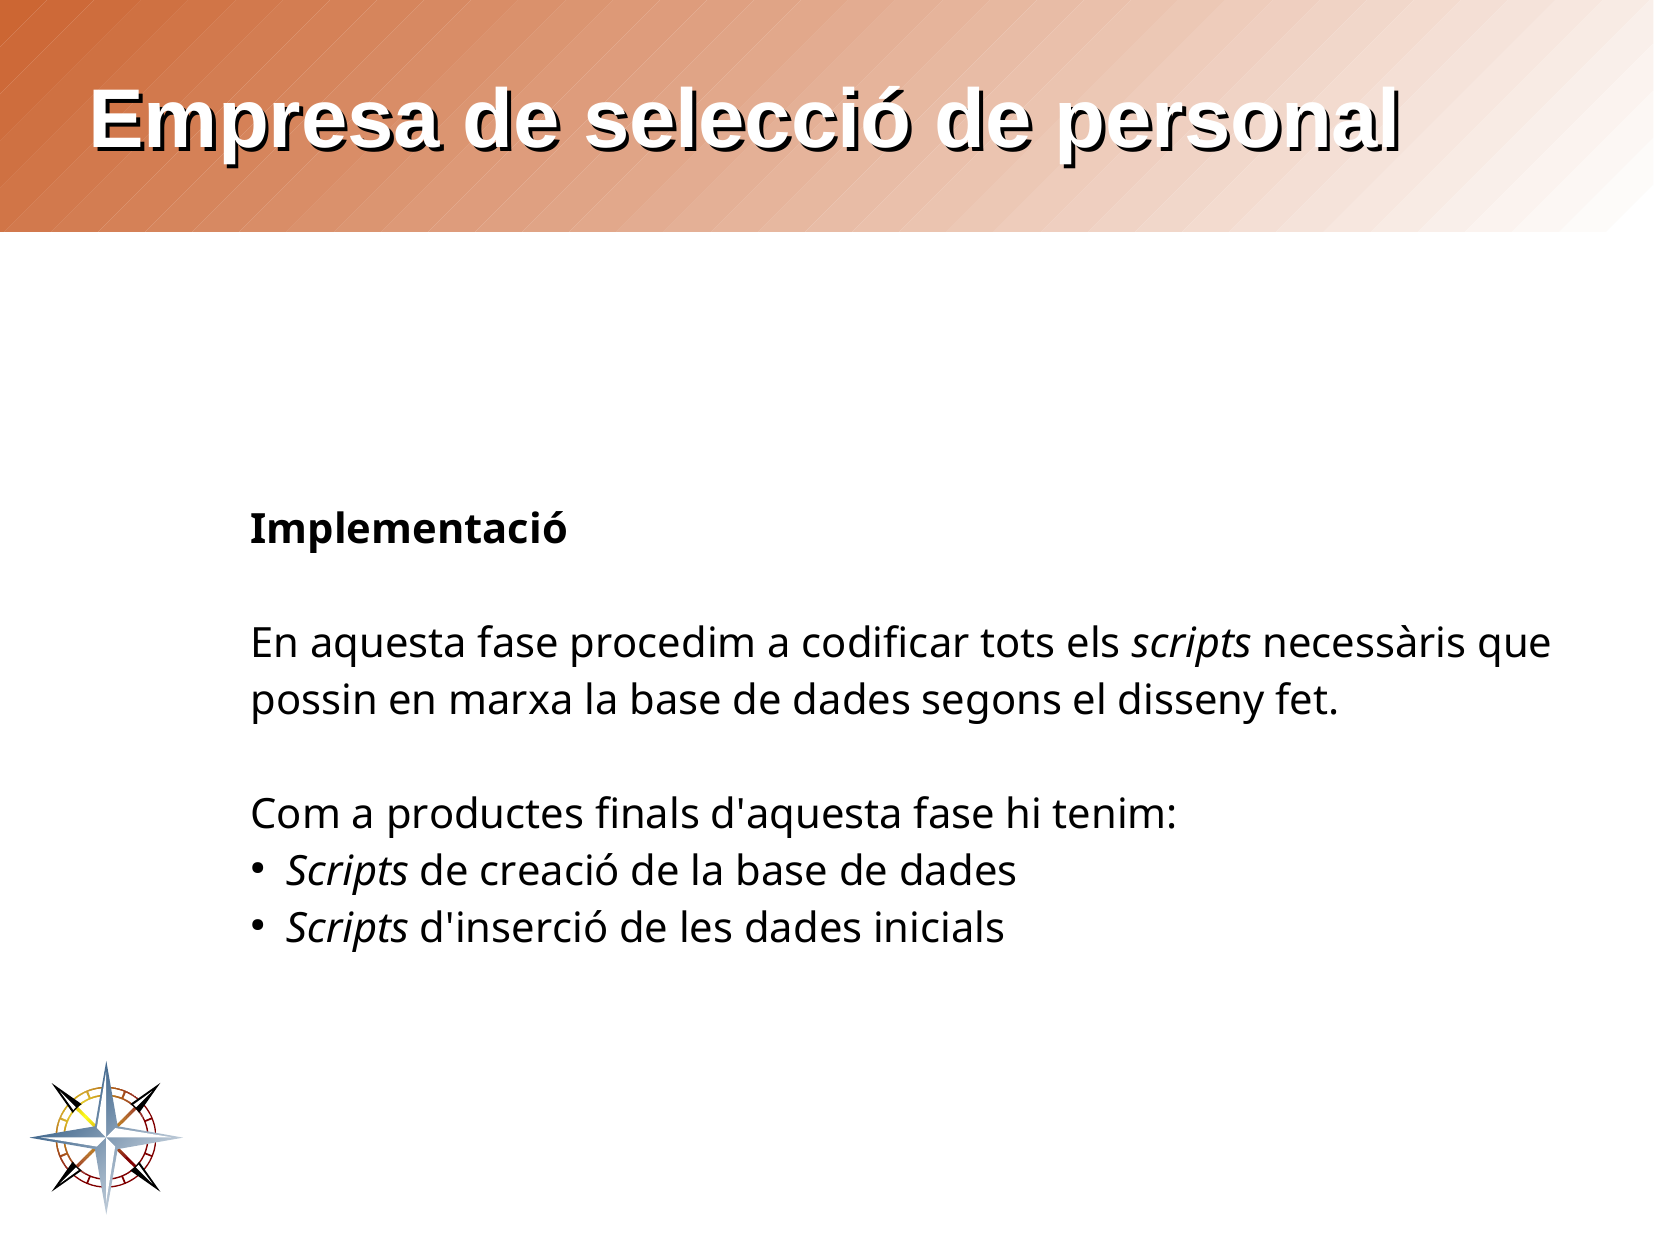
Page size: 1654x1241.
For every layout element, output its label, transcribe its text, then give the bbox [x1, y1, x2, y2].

text_box Implementació En aquesta fase procedim a codificar tots els scripts necessàris que possin en marxa la base de dades segons el disseny fet. Com a productes finals d'aquesta fase hi tenim: Scripts de creació de la base de dades Scripts d'inserció de les dades inicials [250, 356, 1625, 1211]
title Empresa de selecció de personal [88, 0, 1625, 238]
